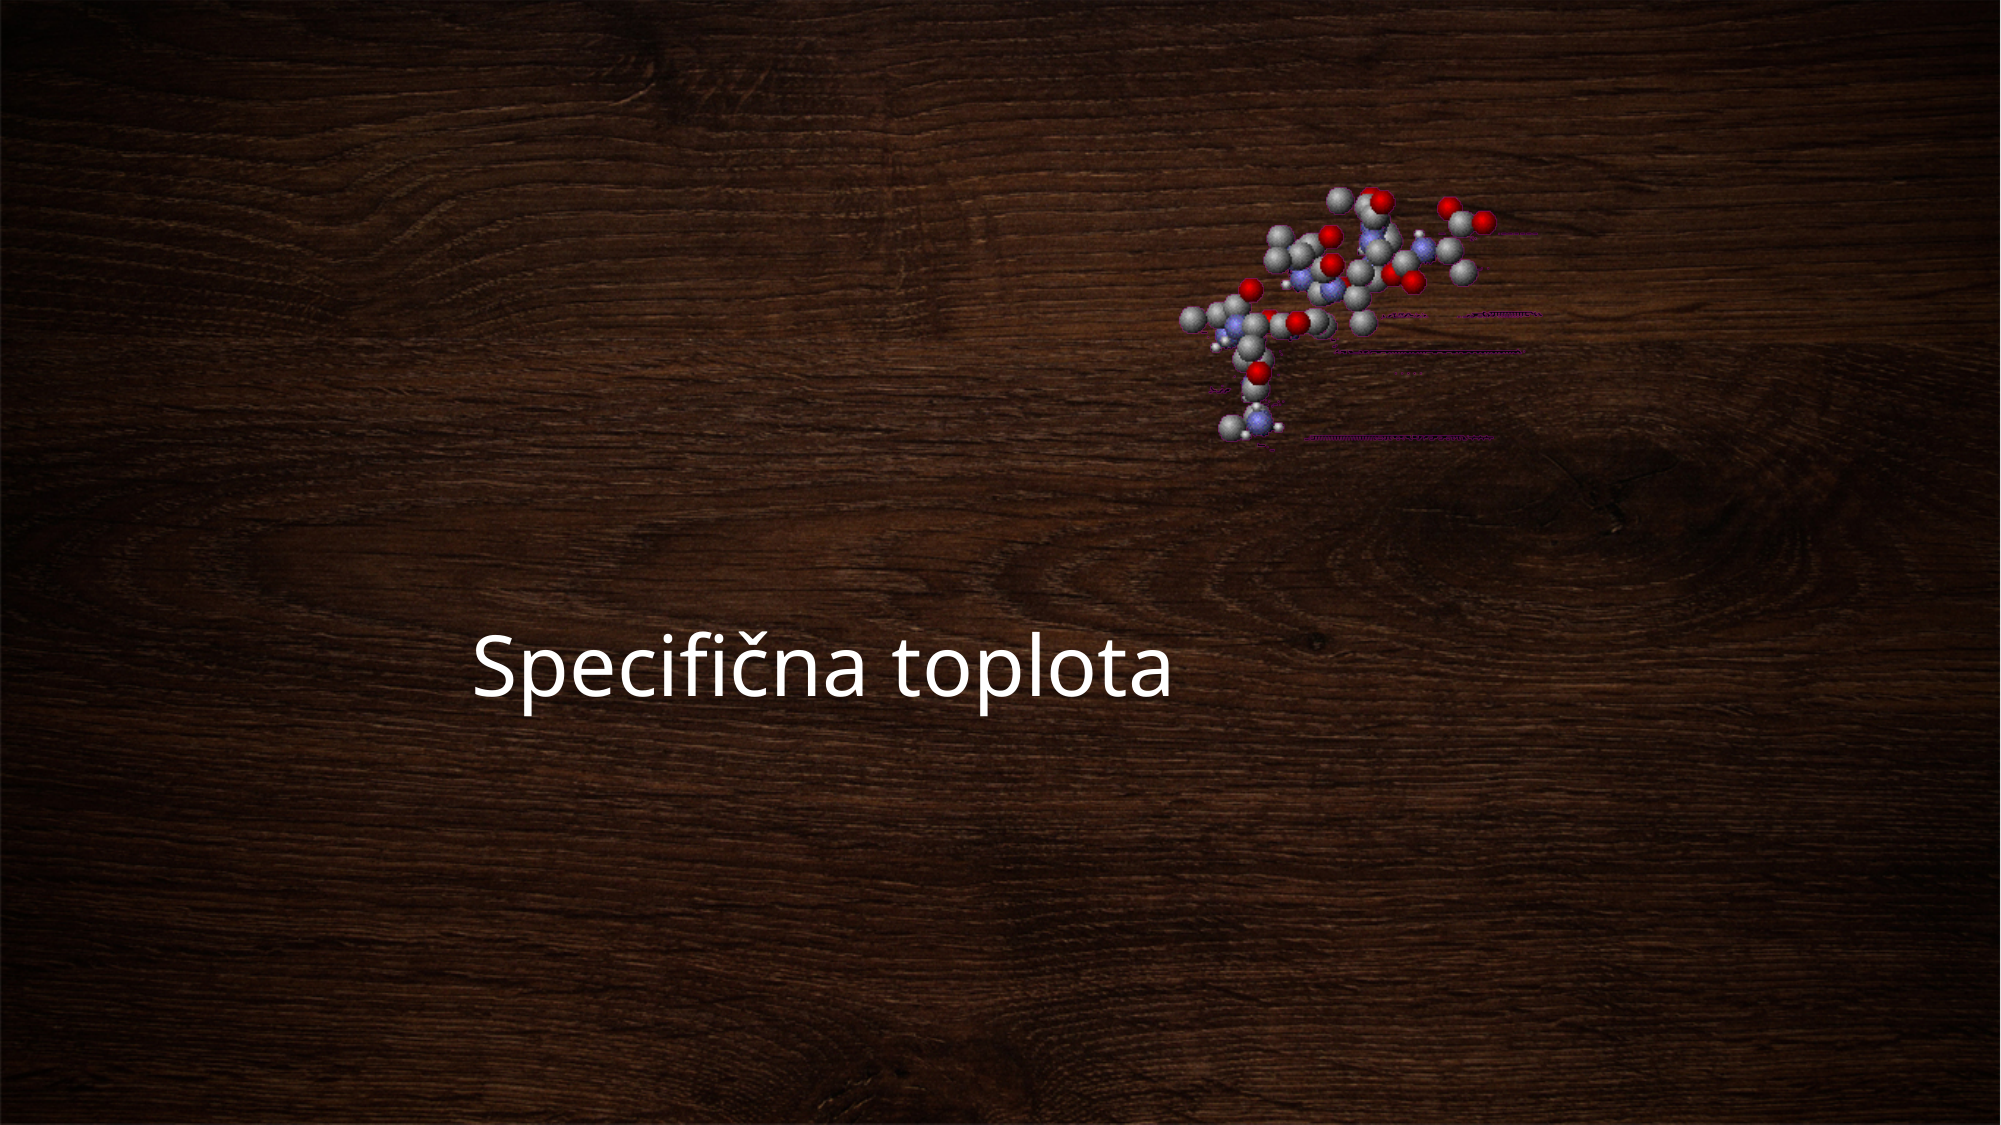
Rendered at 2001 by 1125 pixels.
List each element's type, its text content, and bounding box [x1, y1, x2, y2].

title Specifična toplota [456, 326, 1544, 721]
picture [0, 0, 2001, 1125]
